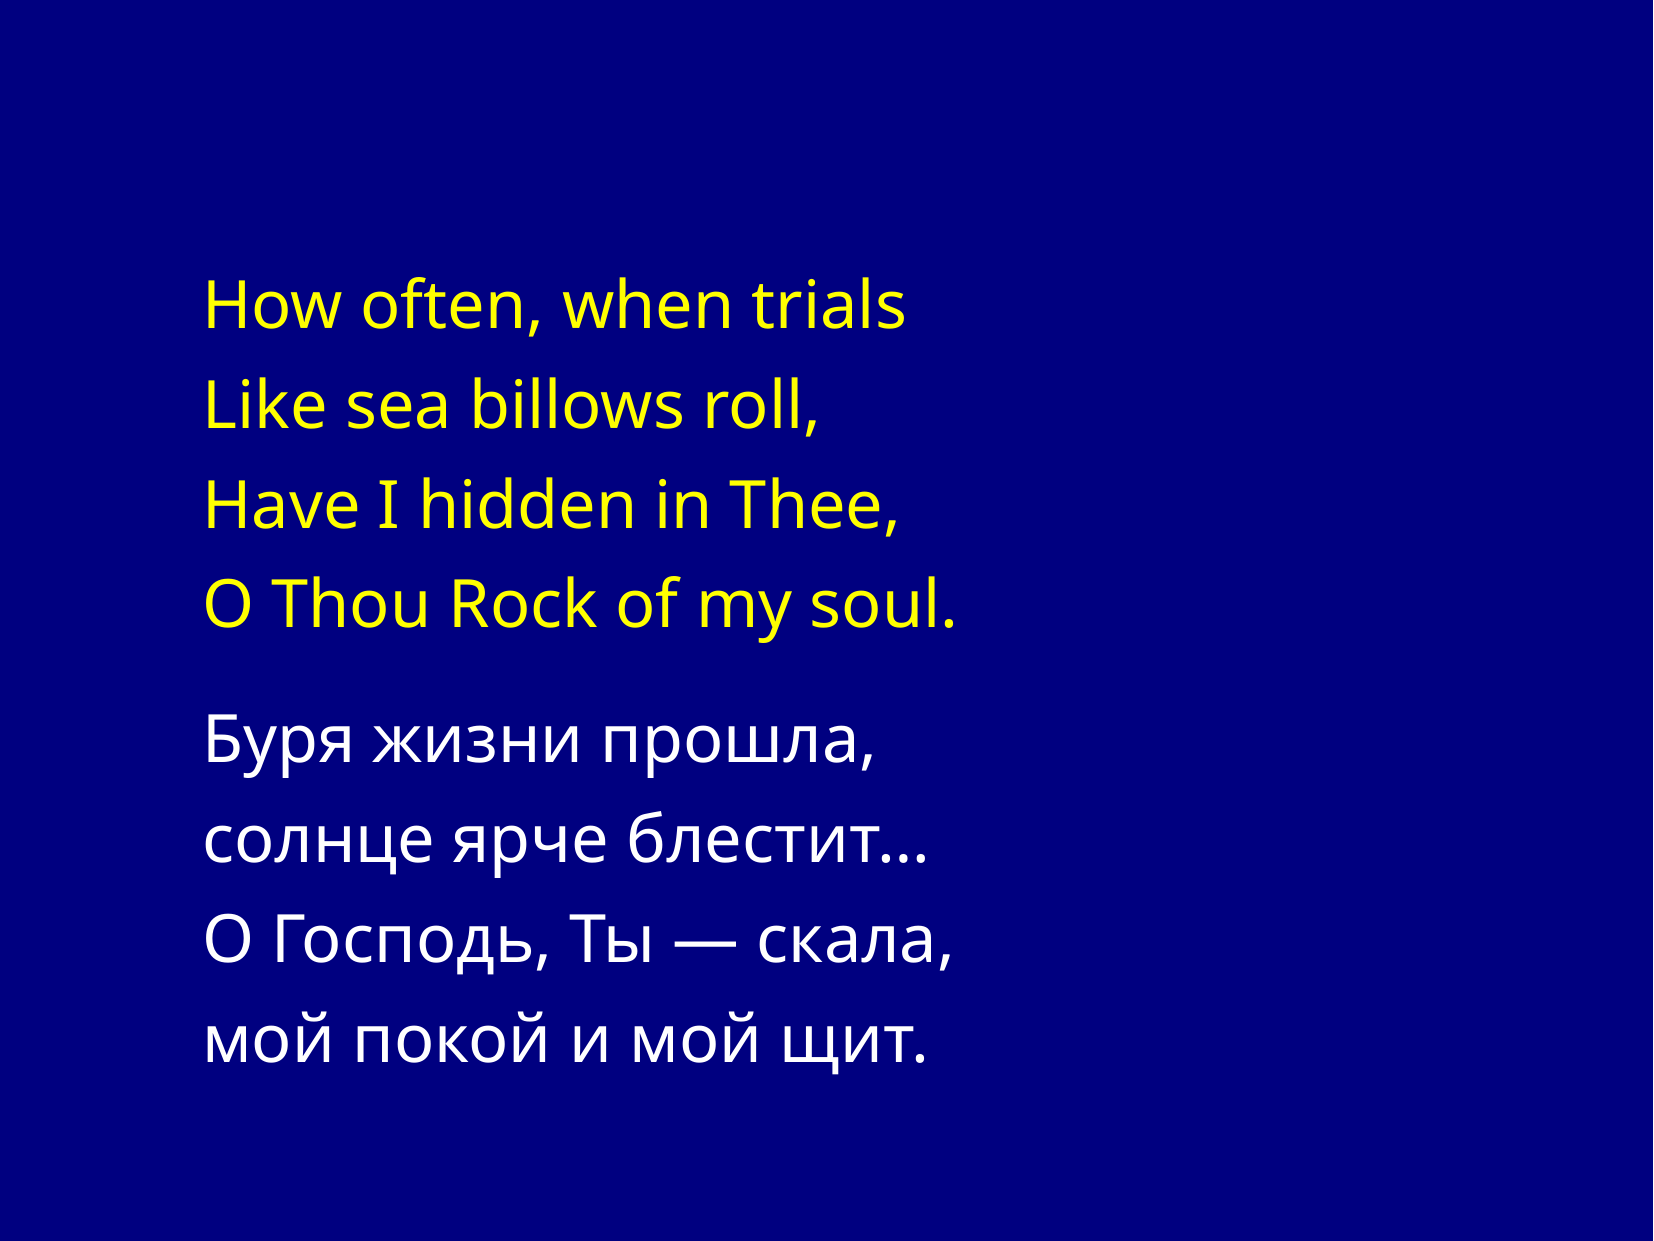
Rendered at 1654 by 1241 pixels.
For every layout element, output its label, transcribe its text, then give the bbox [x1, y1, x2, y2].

text_box How often, when trials Like sea billows roll, Have I hidden in Thee, O Thou Rock of my soul. [75, 150, 1576, 638]
text_box Буря жизни прошла, солнце ярче блестит… О Господь, Ты — скала, мой покой и мой щит. [75, 675, 1576, 1163]
